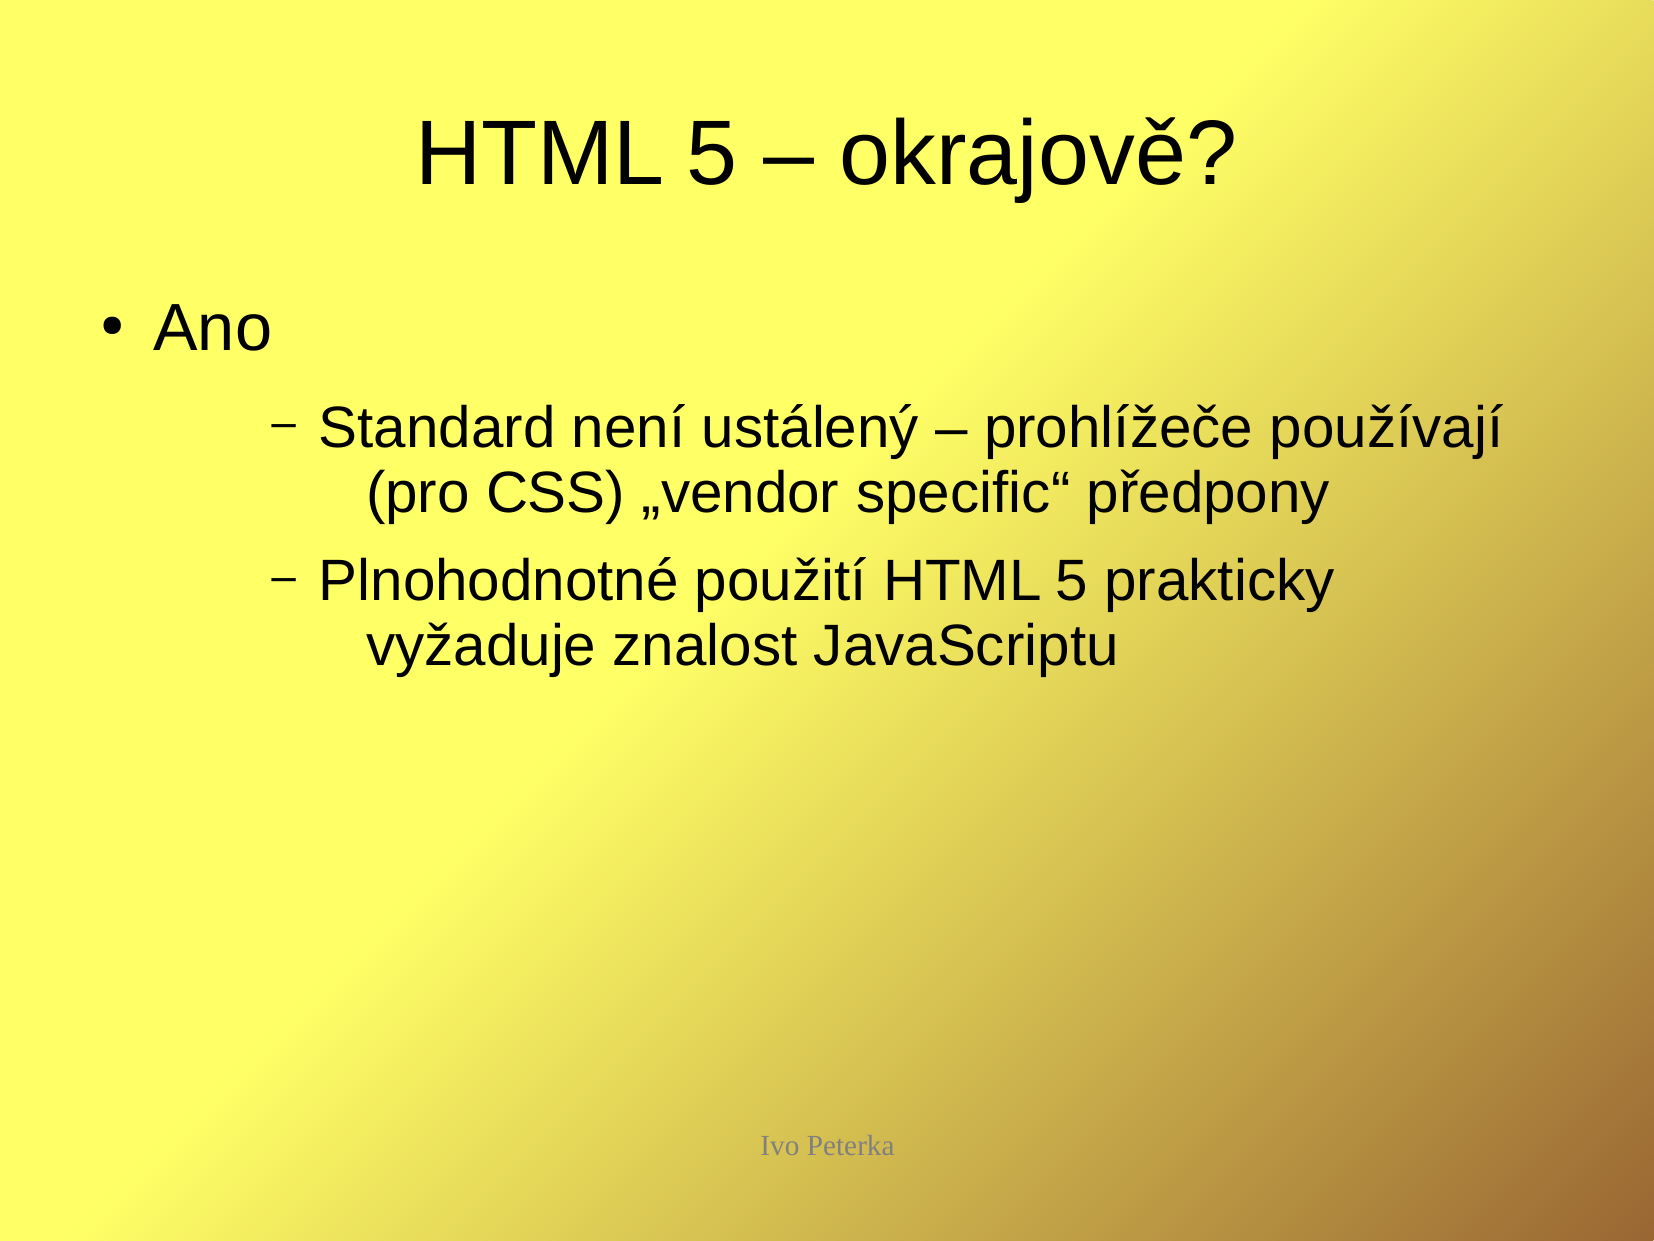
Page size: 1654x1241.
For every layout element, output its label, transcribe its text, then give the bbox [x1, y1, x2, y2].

title HTML 5 – okrajově? [82, 56, 1571, 250]
list Ano Standard není ustálený – prohlížeče používají (pro CSS) „vendor specific“ předpony Plnohodnotné použití HTML 5 prakticky vyžaduje znalost JavaScriptu [82, 290, 1571, 1094]
